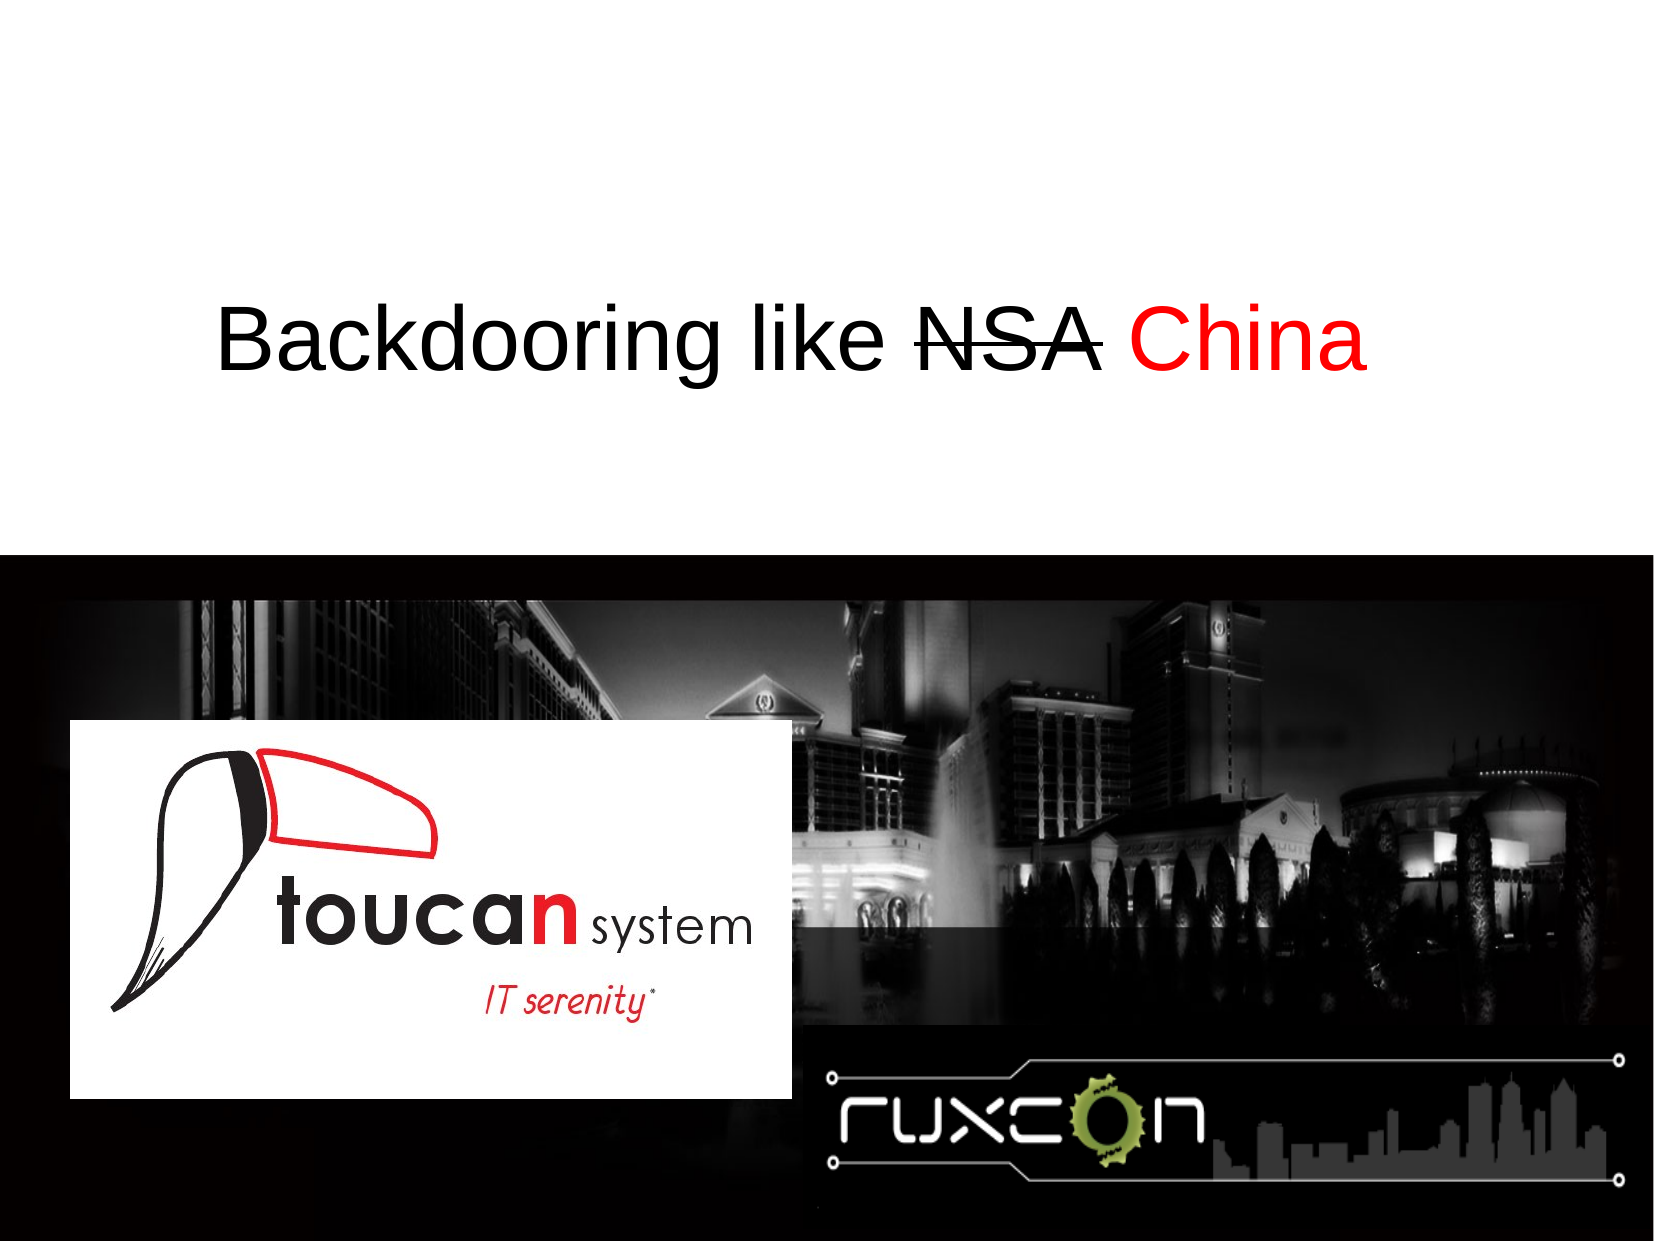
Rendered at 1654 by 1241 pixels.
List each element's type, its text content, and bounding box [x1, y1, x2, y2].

title Backdooring like NSA China [47, 236, 1536, 444]
picture [0, 555, 1654, 1241]
